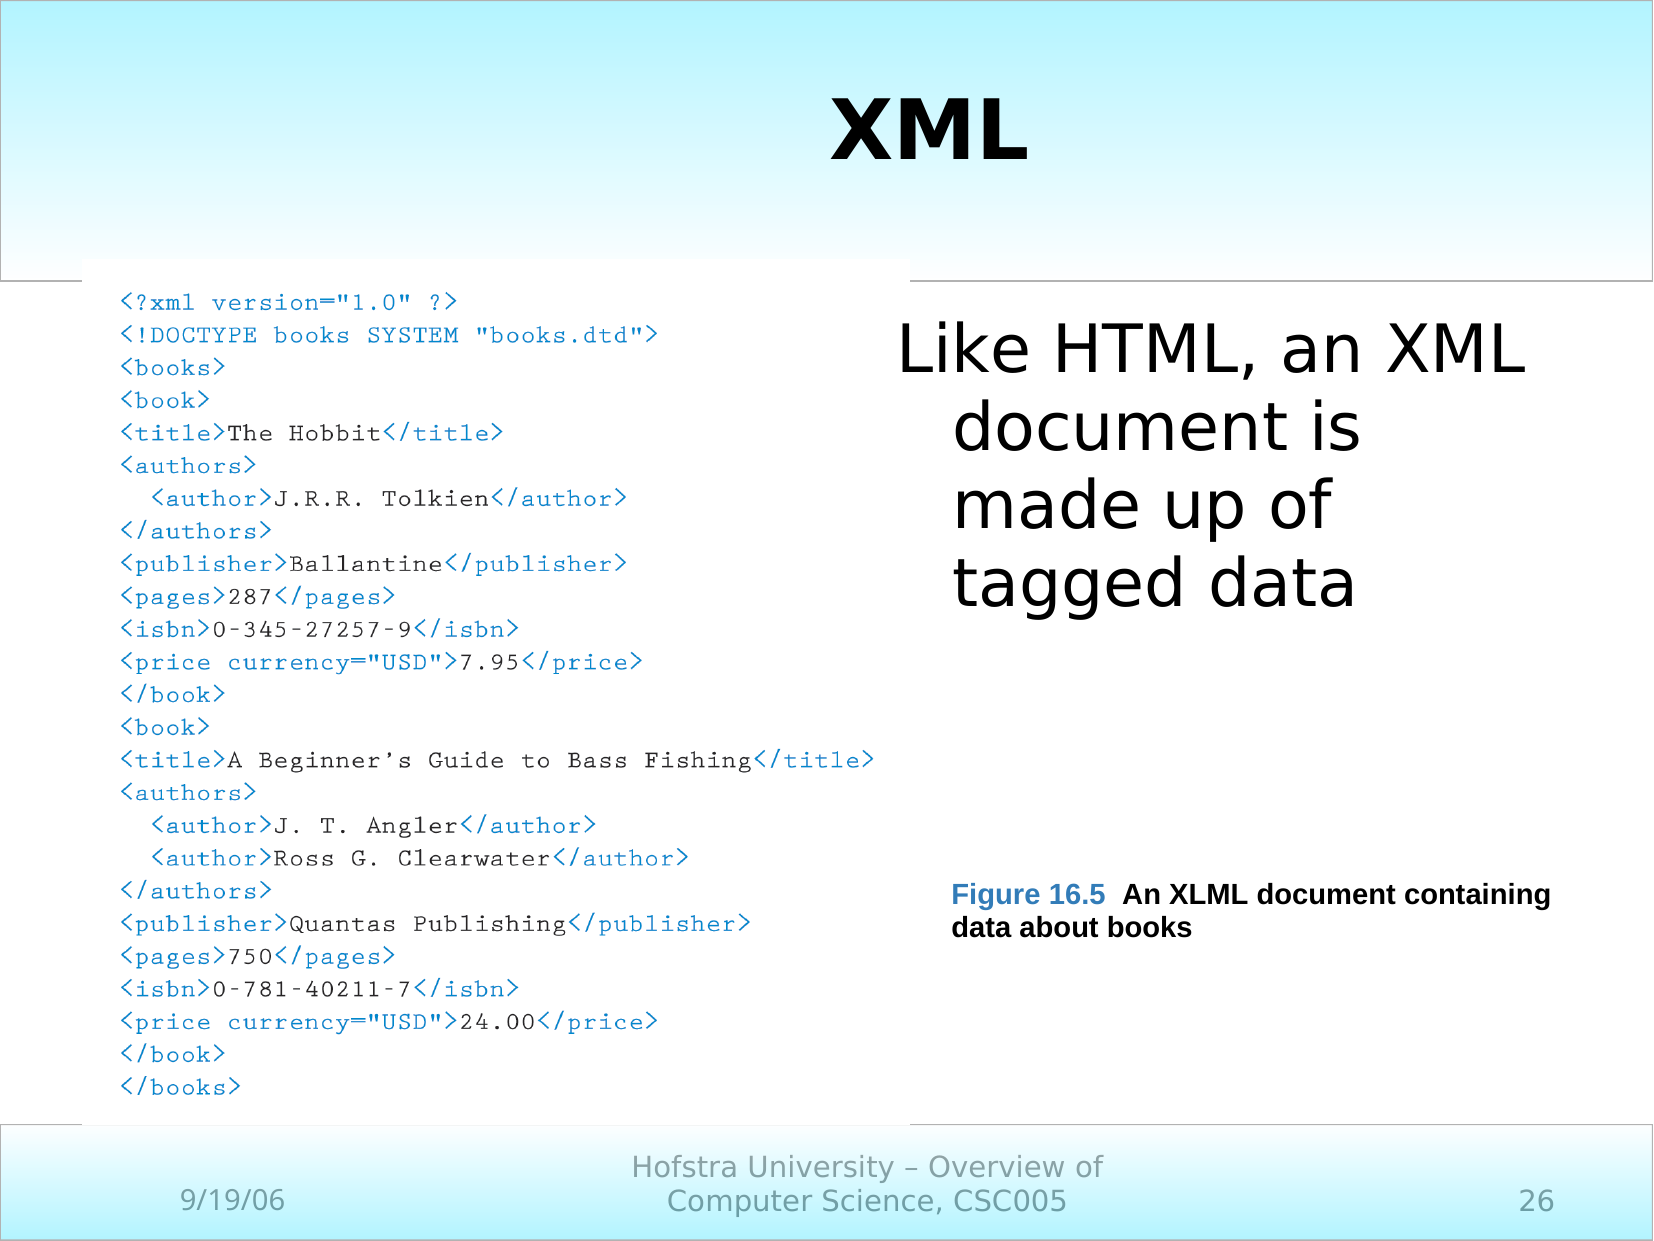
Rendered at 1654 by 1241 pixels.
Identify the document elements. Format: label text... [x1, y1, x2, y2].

list Like HTML, an XML document is made up of tagged data [881, 303, 1571, 1131]
picture [82, 259, 910, 1126]
title XML [247, 27, 1612, 235]
text_box Figure 16.5 An XLML document containing data about books [936, 870, 1585, 952]
